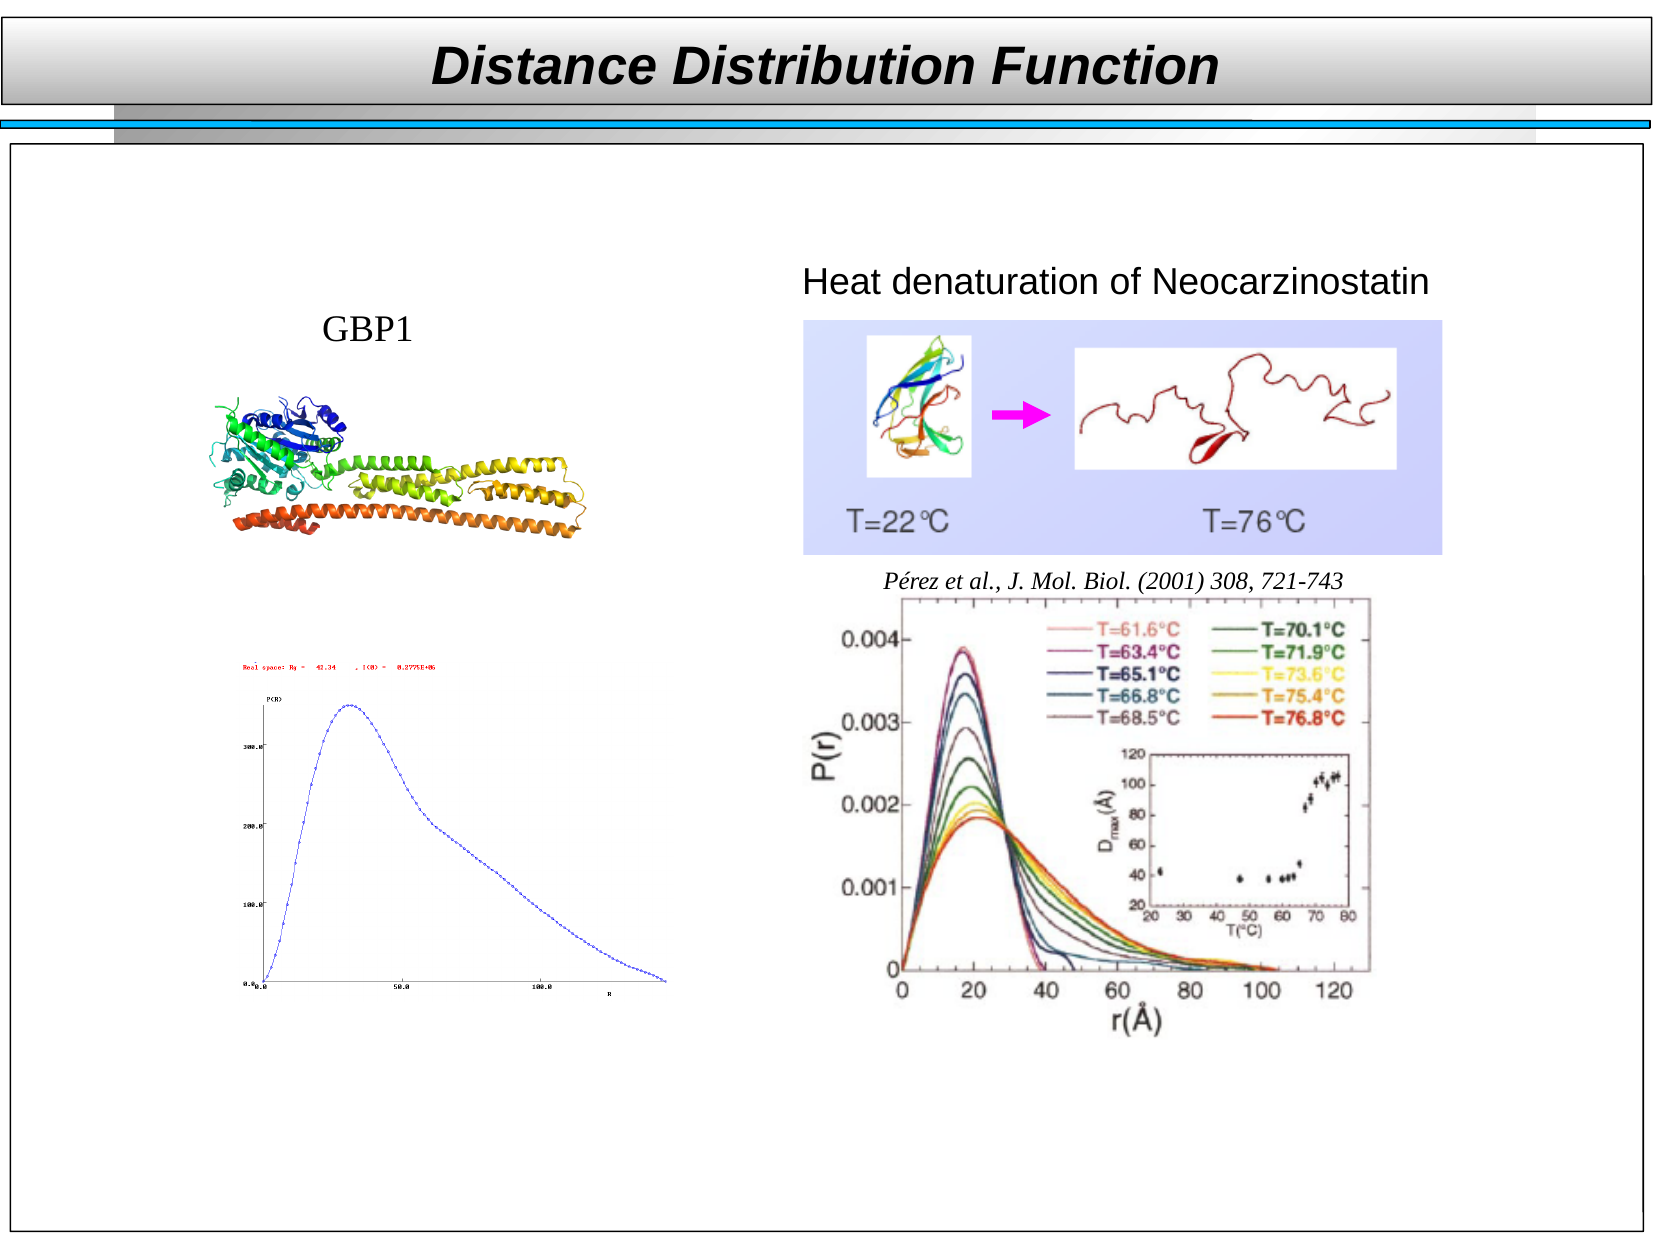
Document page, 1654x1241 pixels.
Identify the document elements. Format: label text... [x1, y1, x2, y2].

text_box [0, 120, 1651, 129]
text_box GBP1 [307, 296, 429, 357]
picture [803, 320, 1443, 555]
picture [767, 568, 1409, 1055]
text_box Pérez et al., J. Mol. Biol. (2001) 308, 721-743 [868, 557, 1359, 602]
picture [236, 662, 674, 1002]
picture [200, 391, 591, 565]
text_box Heat denaturation of Neocarzinostatin [787, 249, 1445, 310]
text_box Distance Distribution Function [1, 17, 1652, 105]
